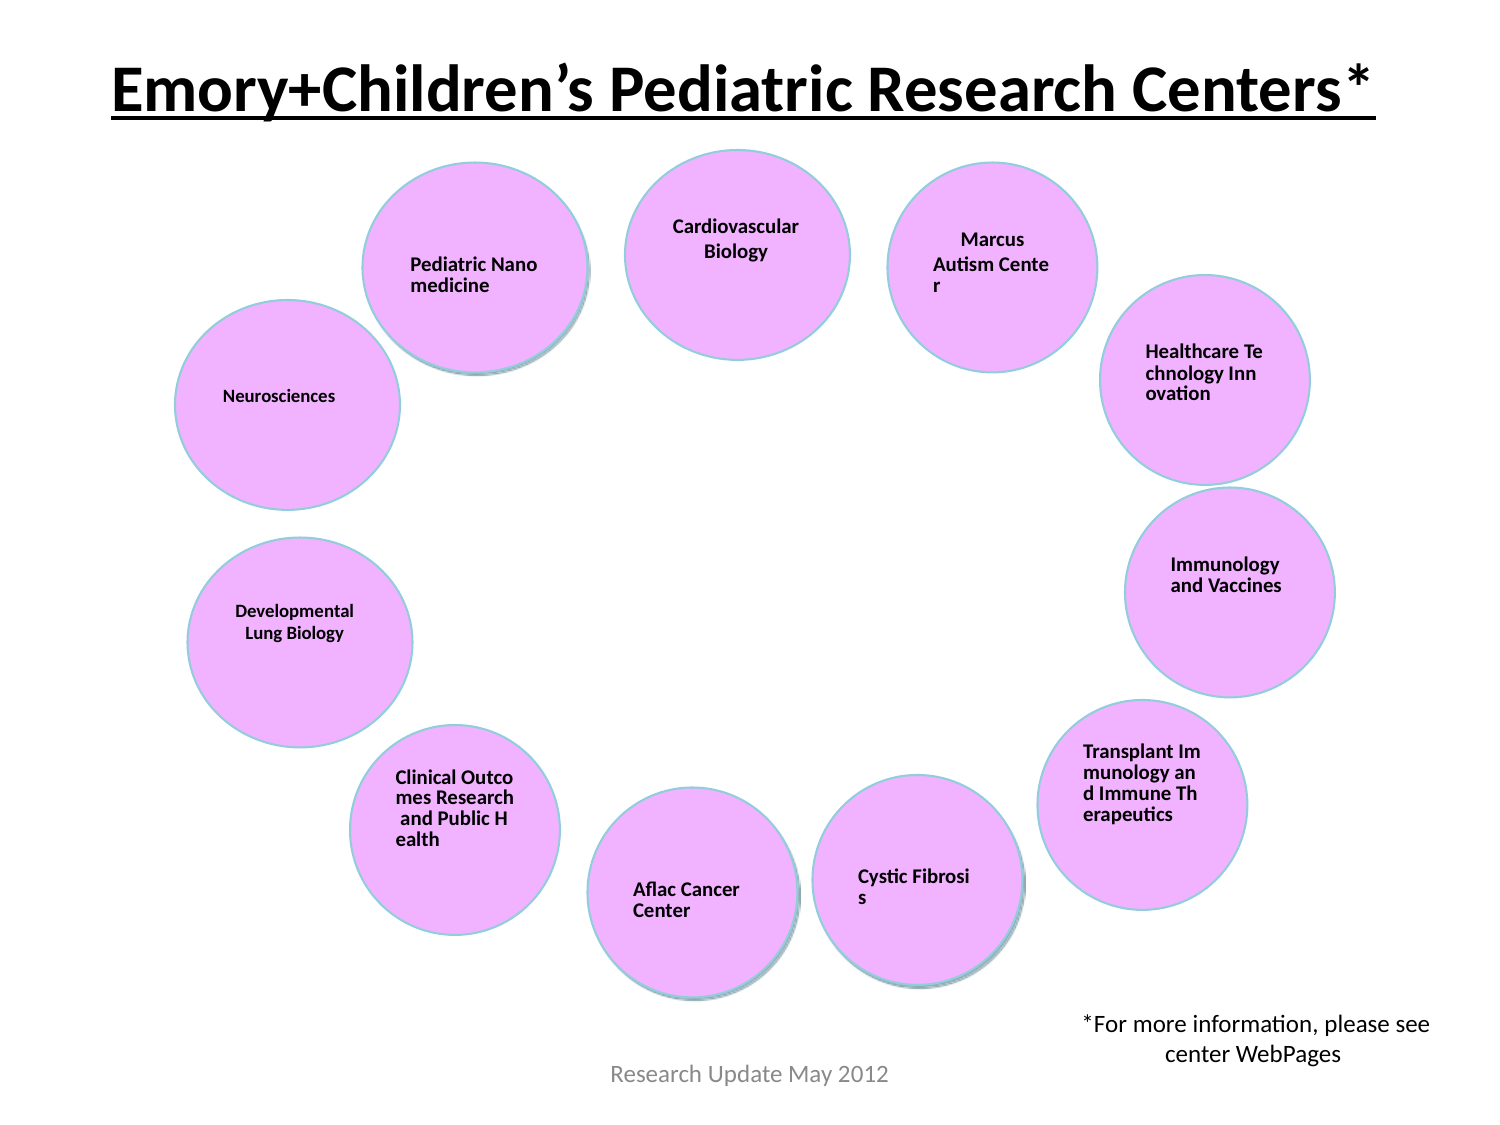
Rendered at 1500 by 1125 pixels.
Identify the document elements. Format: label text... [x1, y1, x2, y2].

text_box Research Update May 2012 [512, 1042, 988, 1103]
text_box Pediatric Nanomedicine [362, 162, 588, 373]
text_box Healthcare Technology Innovation [1100, 275, 1310, 485]
text_box Transplant Immunology and Immune Therapeutics [1037, 699, 1248, 910]
text_box Marcus Autism Center [887, 162, 1098, 373]
text_box Clinical Outcomes Research and Public Health [350, 725, 560, 935]
text_box Immunology and Vaccines [1125, 487, 1335, 698]
text_box Neurosciences [174, 299, 401, 510]
text_box Emory+Children’s Pediatric Research Centers* [50, 37, 1438, 133]
text_box Cardiovascular Biology [624, 149, 851, 360]
text_box Developmental Lung Biology [187, 537, 413, 748]
text_box Cystic Fibrosis [812, 774, 1023, 985]
text_box *For more information, please see center WebPages [1062, 999, 1451, 1076]
text_box Aflac Cancer Center [587, 787, 798, 998]
